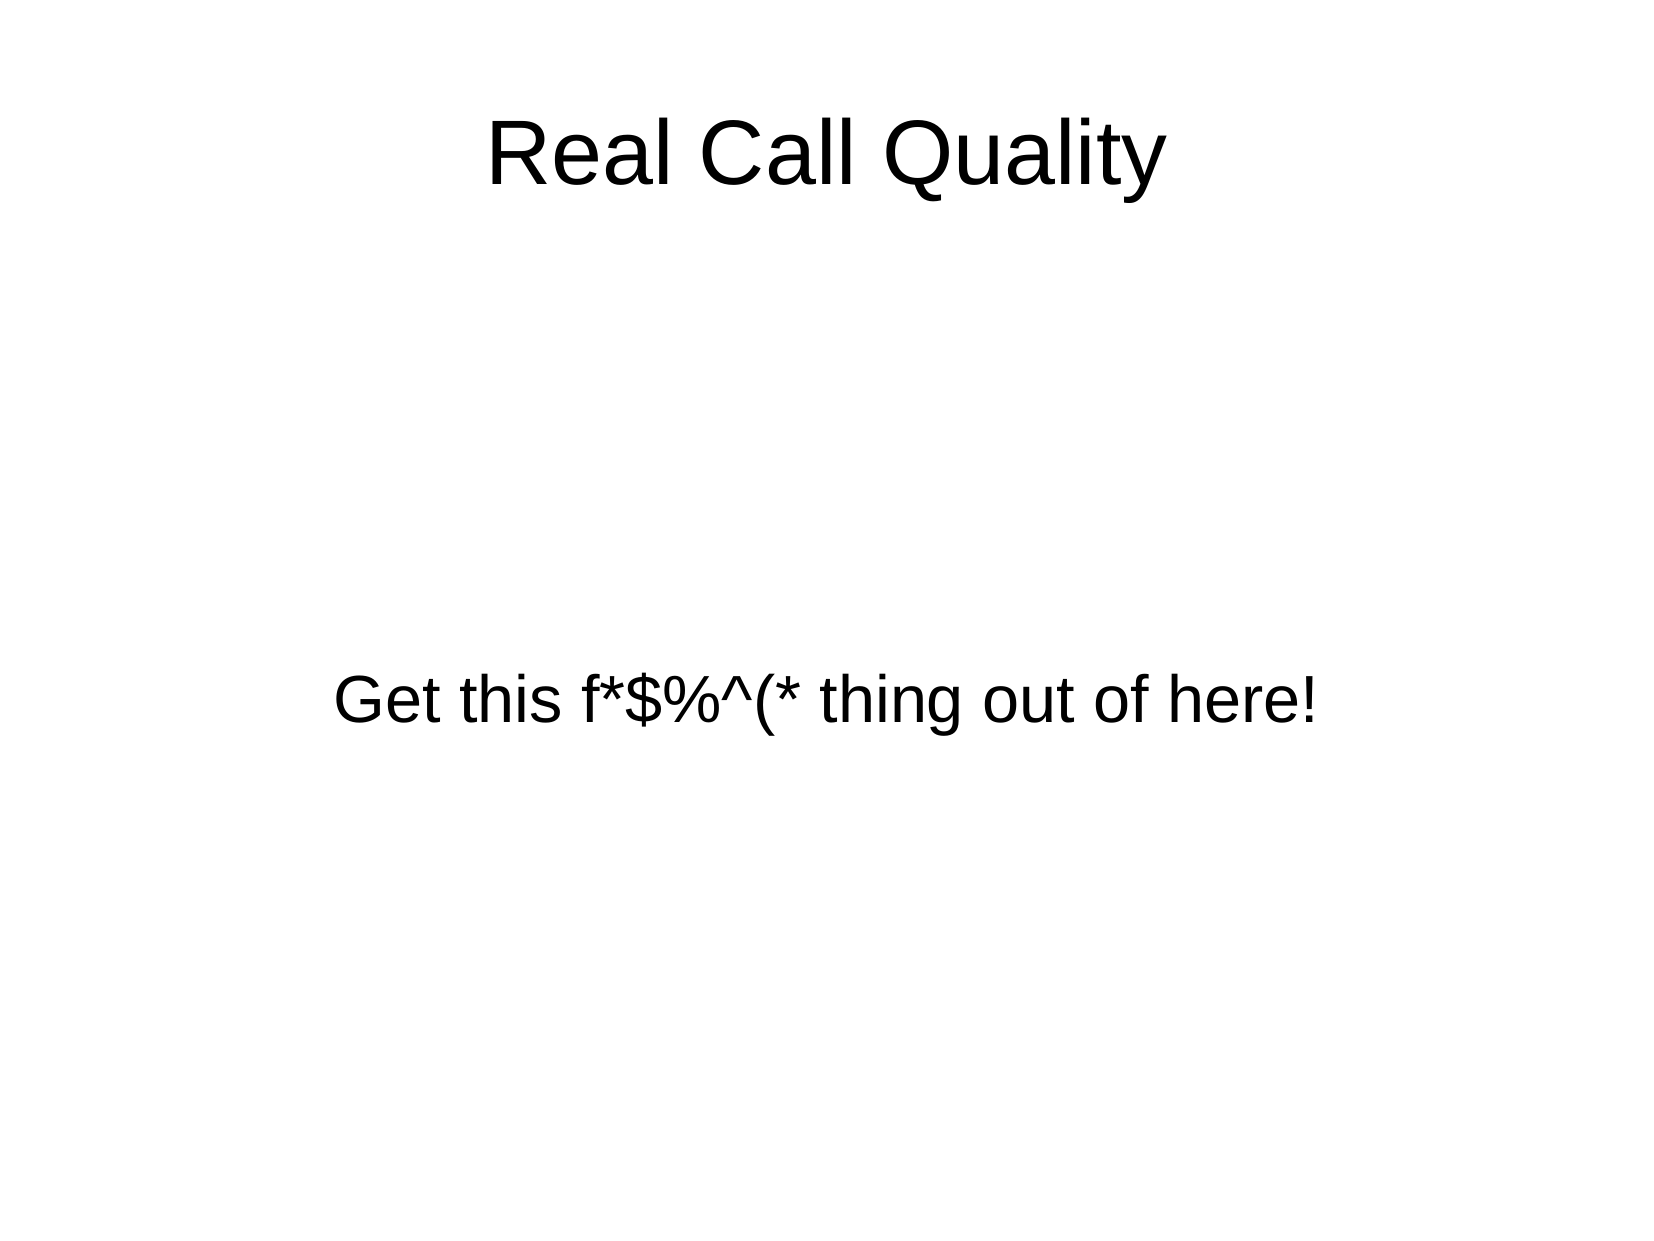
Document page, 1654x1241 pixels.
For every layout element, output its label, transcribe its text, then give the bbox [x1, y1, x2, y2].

title Real Call Quality [82, 49, 1571, 257]
subtitle Get this f*$%^(* thing out of here! [82, 297, 1571, 1102]
